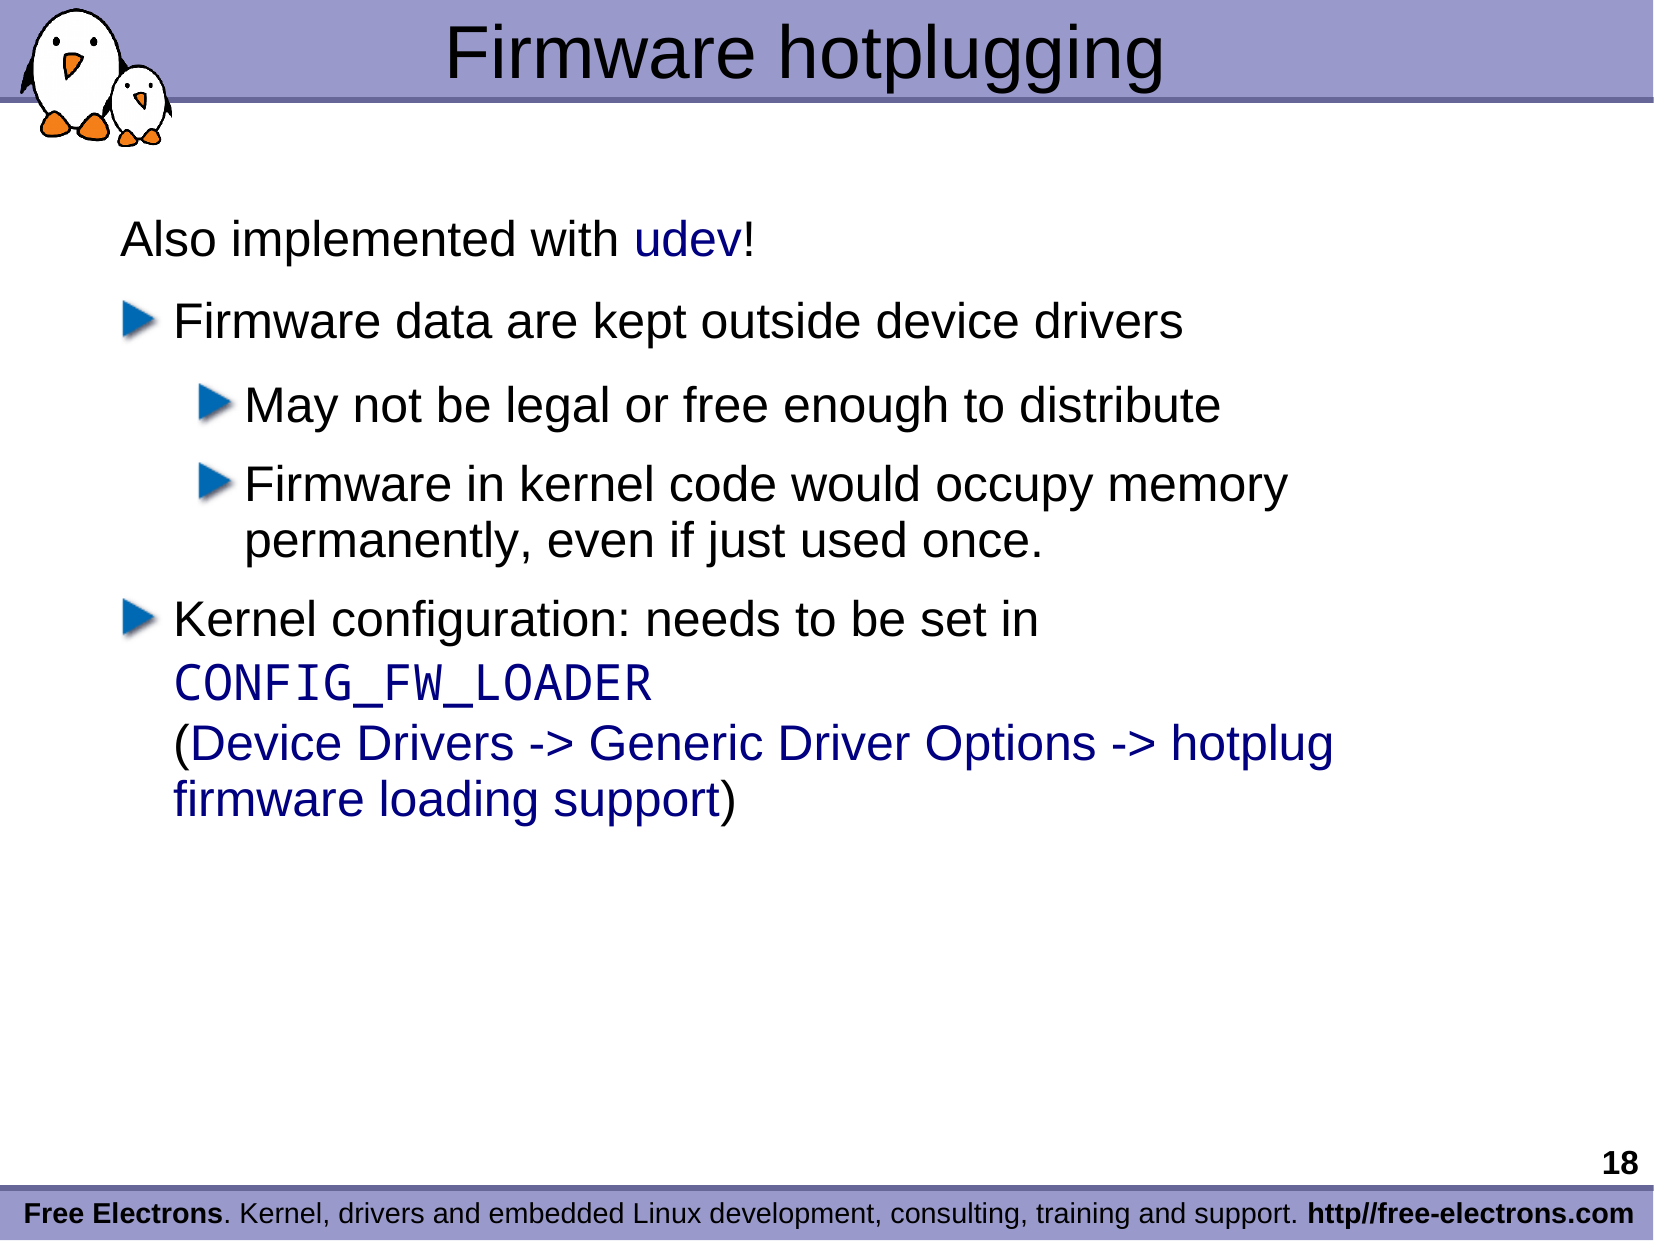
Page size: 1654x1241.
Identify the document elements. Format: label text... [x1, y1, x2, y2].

picture [20, 8, 172, 147]
title Firmware hotplugging [60, 0, 1551, 106]
list Also implemented with udev! Firmware data are kept outside device drivers May not be legal or free enough to distribute Firmware in kernel code would occupy memory permanently, even if just used once. Kernel configuration: needs to be set in CONFIG_FW_LOADER (Device Drivers -> Generic Driver Options -> hotplug firmware loading support) [102, 210, 1515, 1061]
